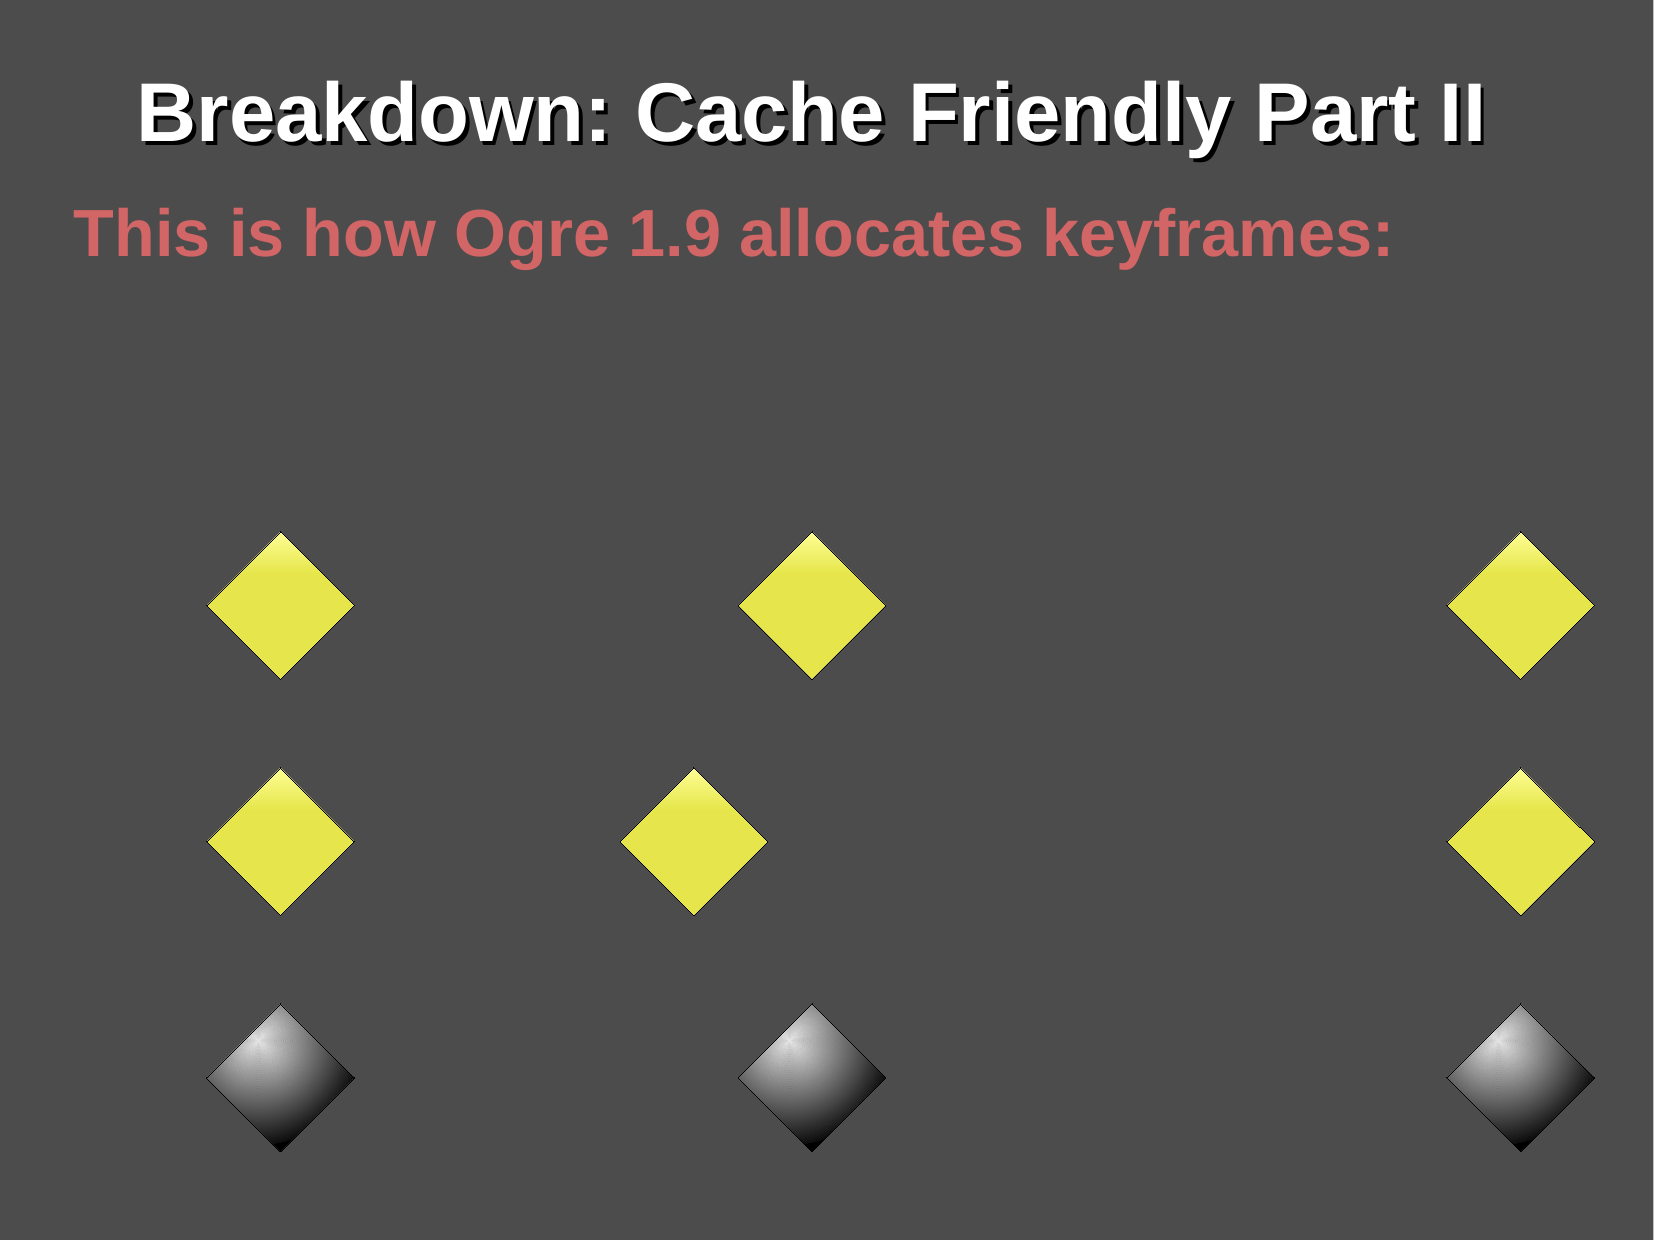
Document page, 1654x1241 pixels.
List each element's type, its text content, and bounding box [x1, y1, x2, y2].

text_box [206, 767, 355, 916]
text_box Breakdown: Cache Friendly Part II [88, 59, 1536, 168]
text_box [738, 1003, 886, 1152]
text_box This is how Ogre 1.9 allocates keyframes: [59, 188, 1565, 279]
text_box [206, 531, 355, 680]
text_box [1446, 531, 1595, 680]
text_box [738, 531, 886, 680]
text_box [1446, 1003, 1595, 1152]
text_box [206, 1003, 355, 1152]
text_box [1446, 767, 1595, 916]
text_box [620, 767, 768, 916]
